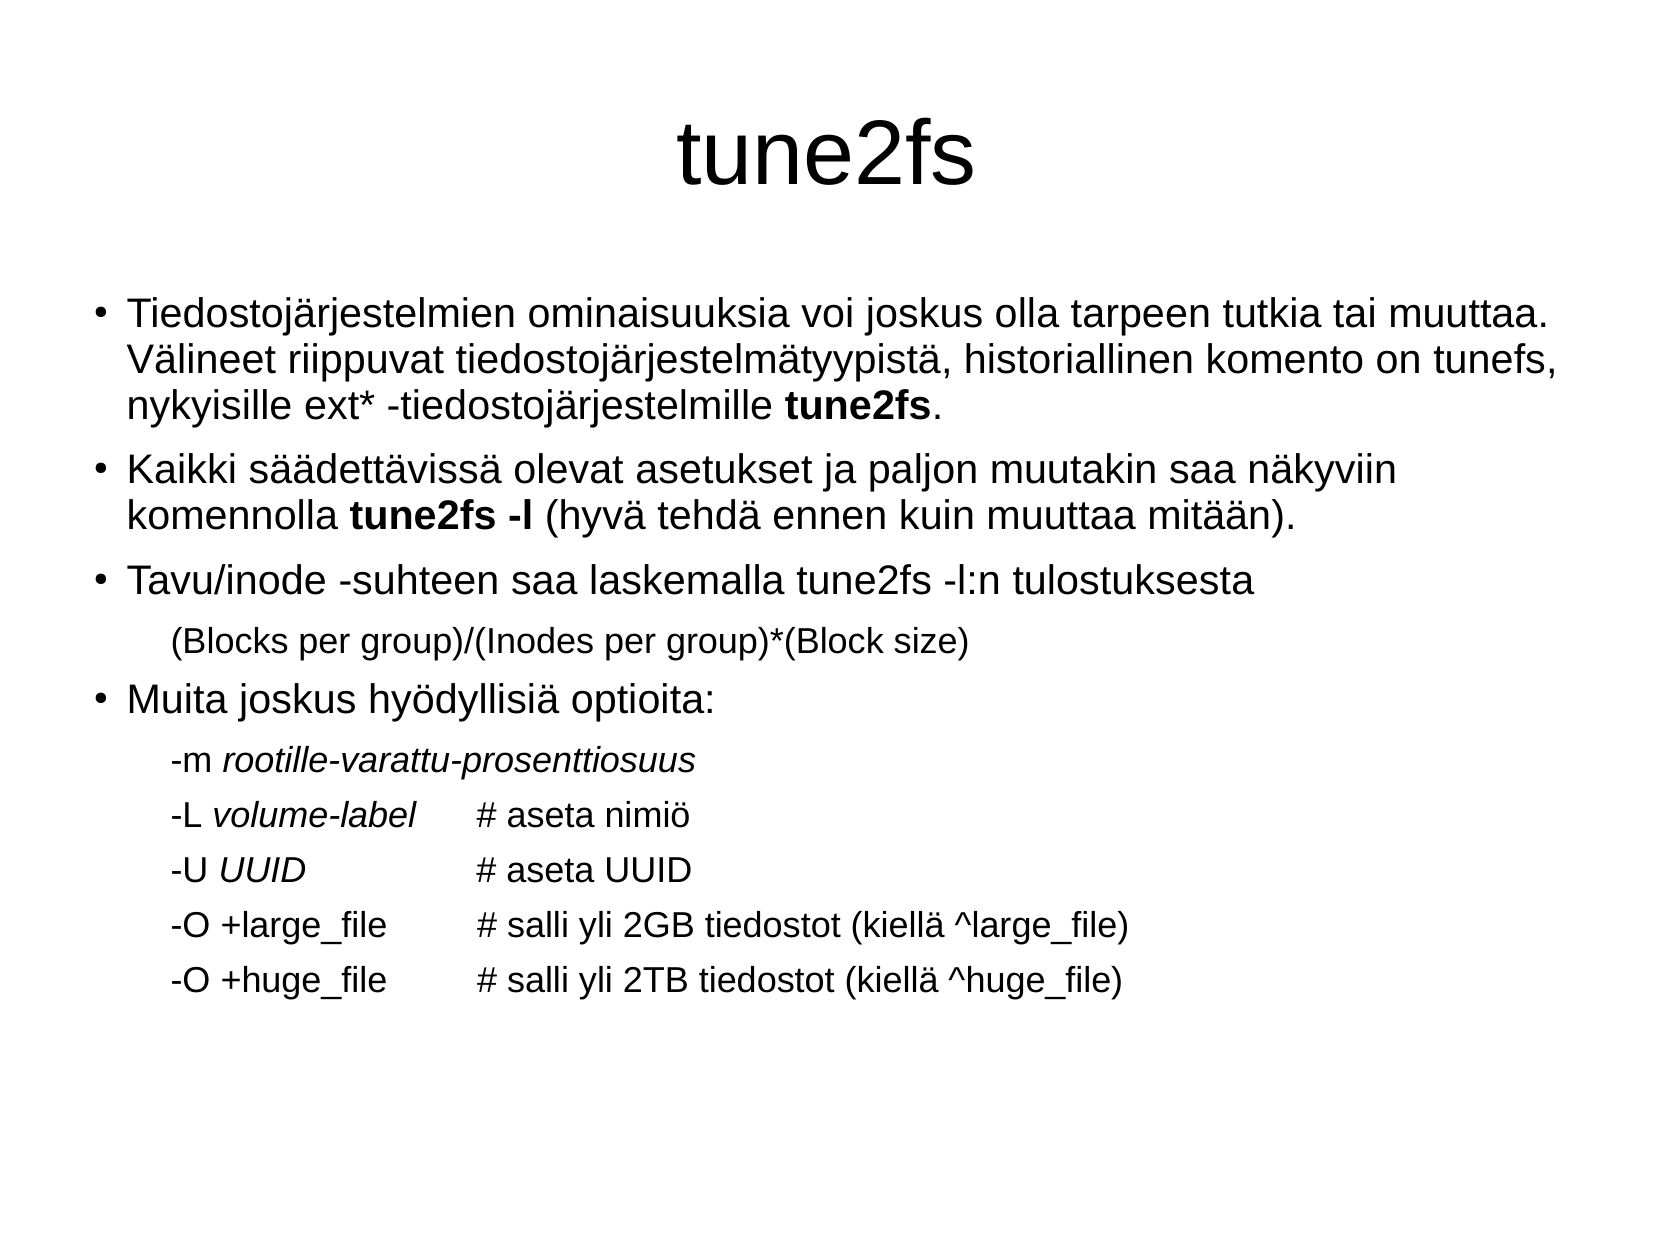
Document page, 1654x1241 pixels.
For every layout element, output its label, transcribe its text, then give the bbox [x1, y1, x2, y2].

list Tiedostojärjestelmien ominaisuuksia voi joskus olla tarpeen tutkia tai muuttaa. Välineet riippuvat tiedostojärjestelmätyypistä, historiallinen komento on tunefs, nykyisille ext* -tiedostojärjestelmille tune2fs. Kaikki säädettävissä olevat asetukset ja paljon muutakin saa näkyviin komennolla tune2fs -l (hyvä tehdä ennen kuin muuttaa mitään). Tavu/inode -suhteen saa laskemalla tune2fs -l:n tulostuksesta (Blocks per group)/(Inodes per group)*(Block size) Muita joskus hyödyllisiä optioita: -m rootille-varattu-prosenttiosuus -L volume-label # aseta nimiö -U UUID # aseta UUID -O +large_file # salli yli 2GB tiedostot (kiellä ^large_file) -O +huge_file # salli yli 2TB tiedostot (kiellä ^huge_file) [82, 290, 1571, 1010]
title tune2fs [82, 49, 1571, 257]
